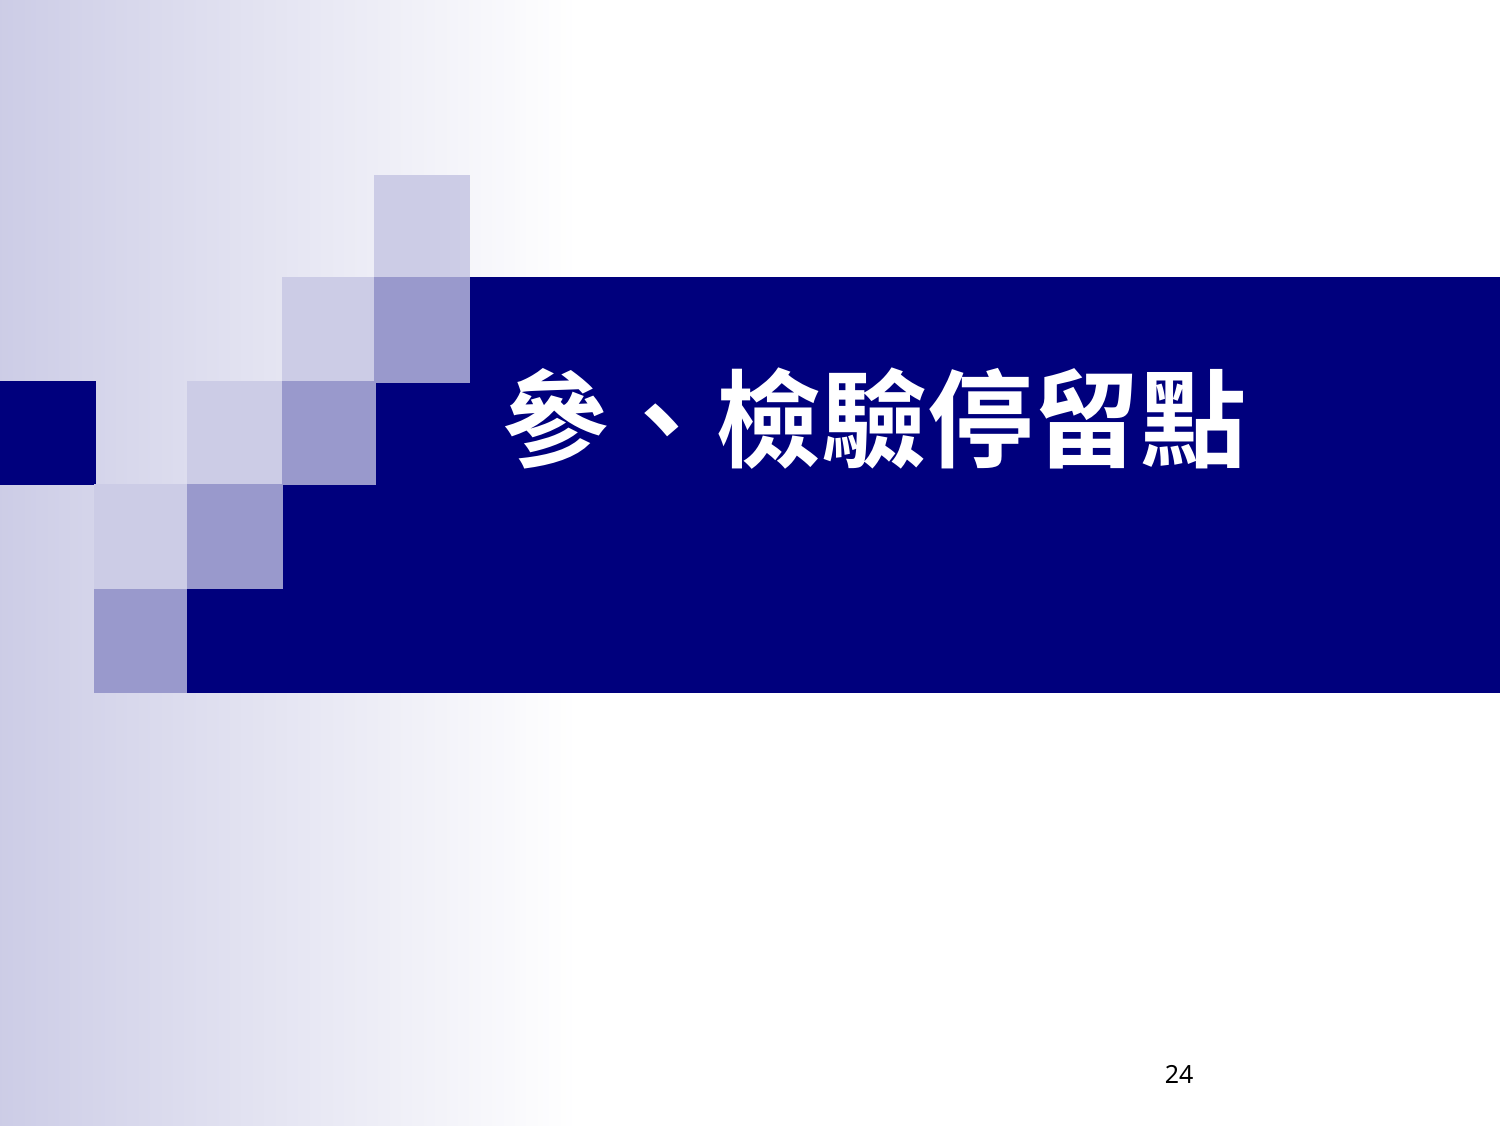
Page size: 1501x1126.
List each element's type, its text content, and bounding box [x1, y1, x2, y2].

text_box [1149, 1025, 1501, 1101]
title 參、檢驗停留點 [487, 299, 1476, 663]
